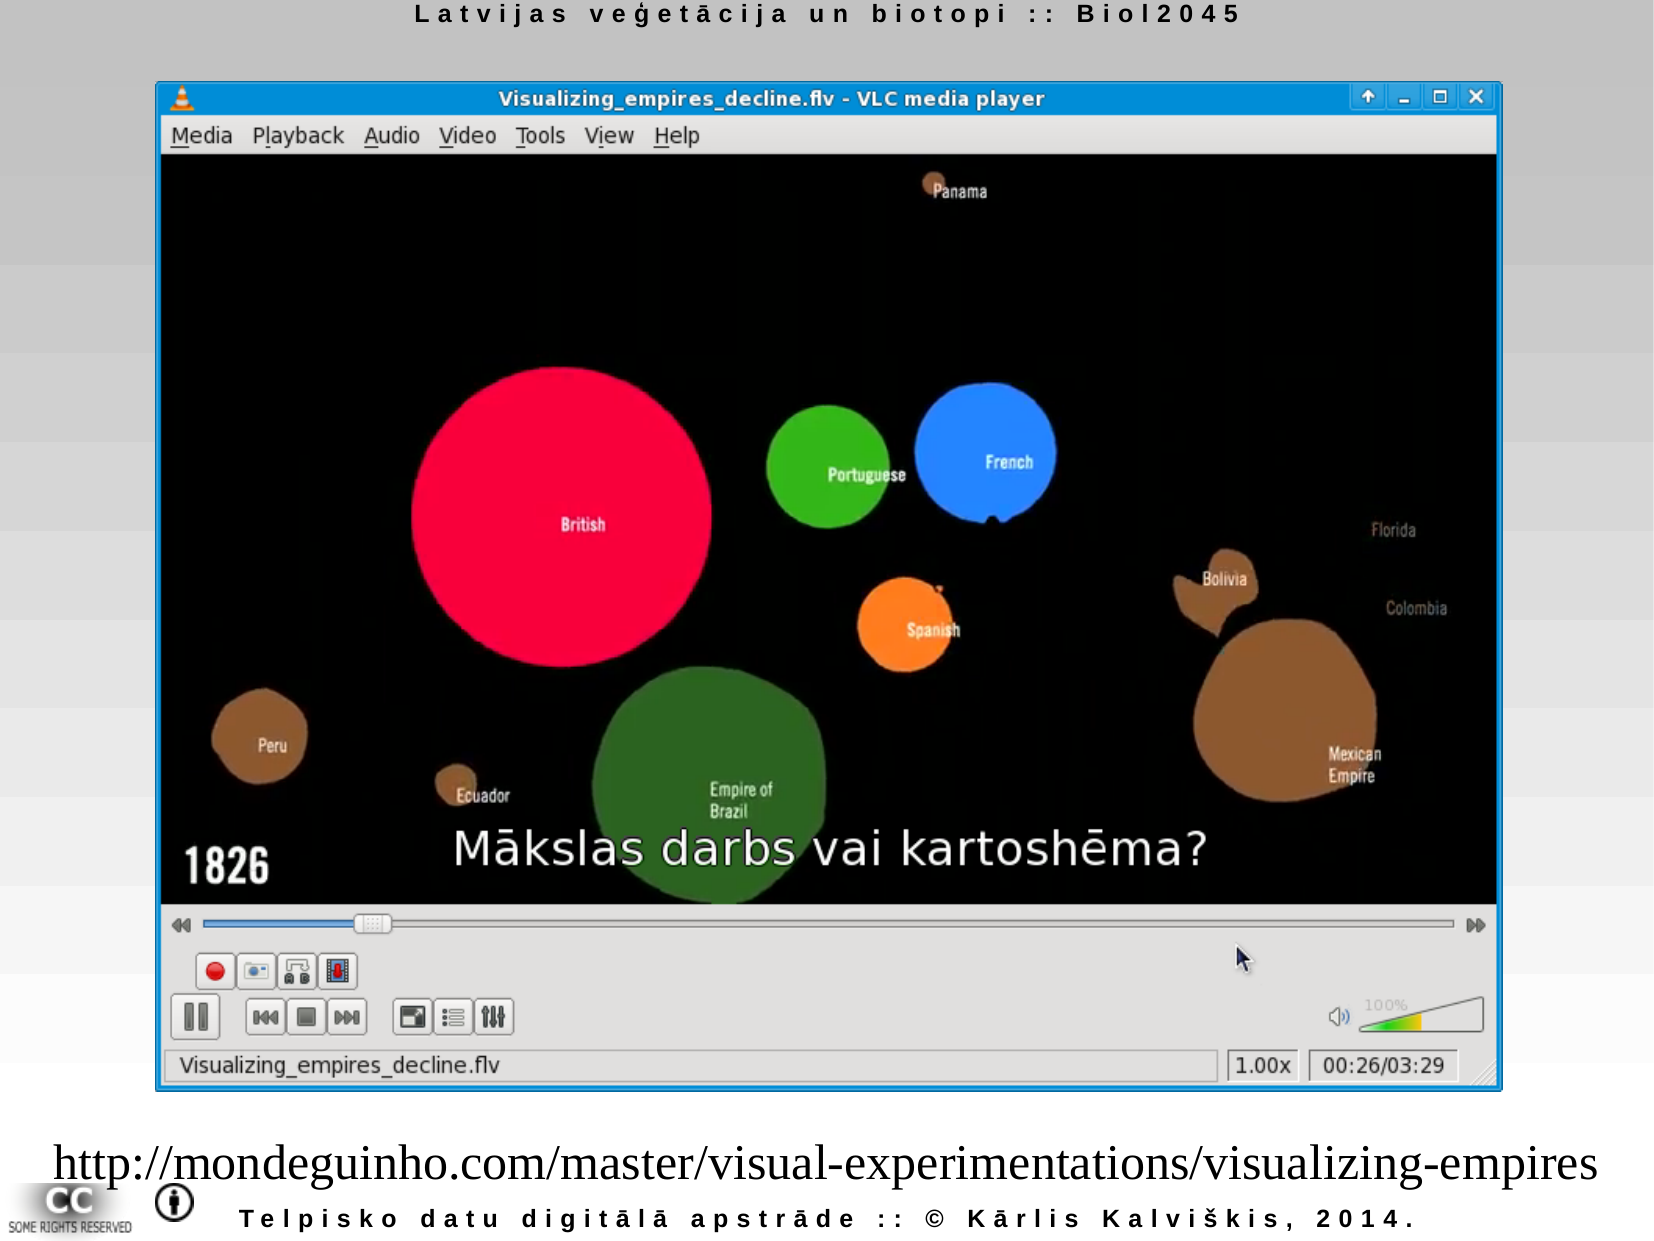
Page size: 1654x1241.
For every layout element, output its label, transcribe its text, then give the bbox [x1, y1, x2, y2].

picture [0, 0, 1654, 1241]
text_box http://mondeguinho.com/master/visual-experimentations/visualizing-empires [54, 1134, 1600, 1191]
